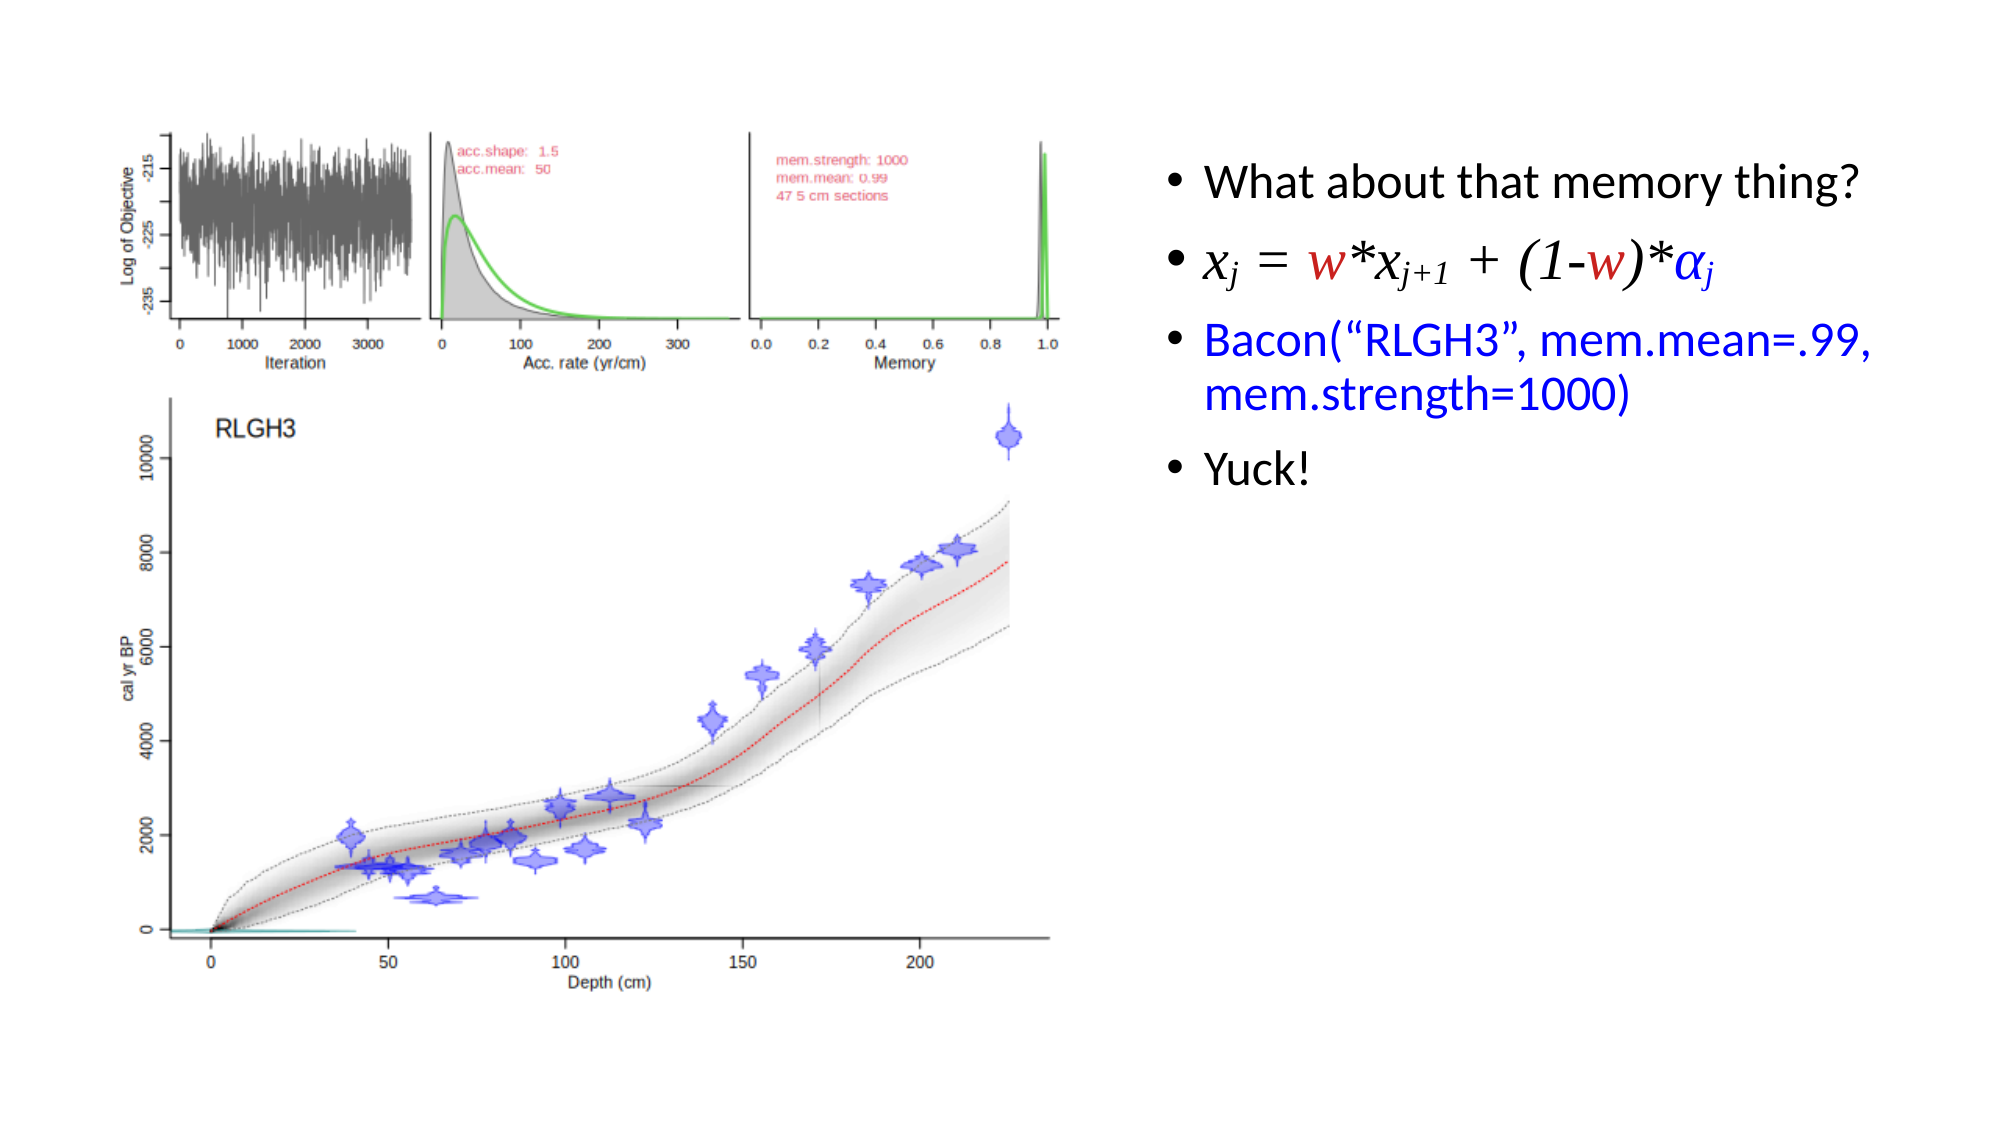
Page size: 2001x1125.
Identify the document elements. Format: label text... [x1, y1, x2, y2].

picture [116, 118, 1063, 995]
text_box What about that memory thing? xj = w*xj+1 + (1-w)*αj Bacon(“RLGH3”, mem.mean=.99, mem.strength=1000) Yuck! [1151, 147, 1949, 1043]
